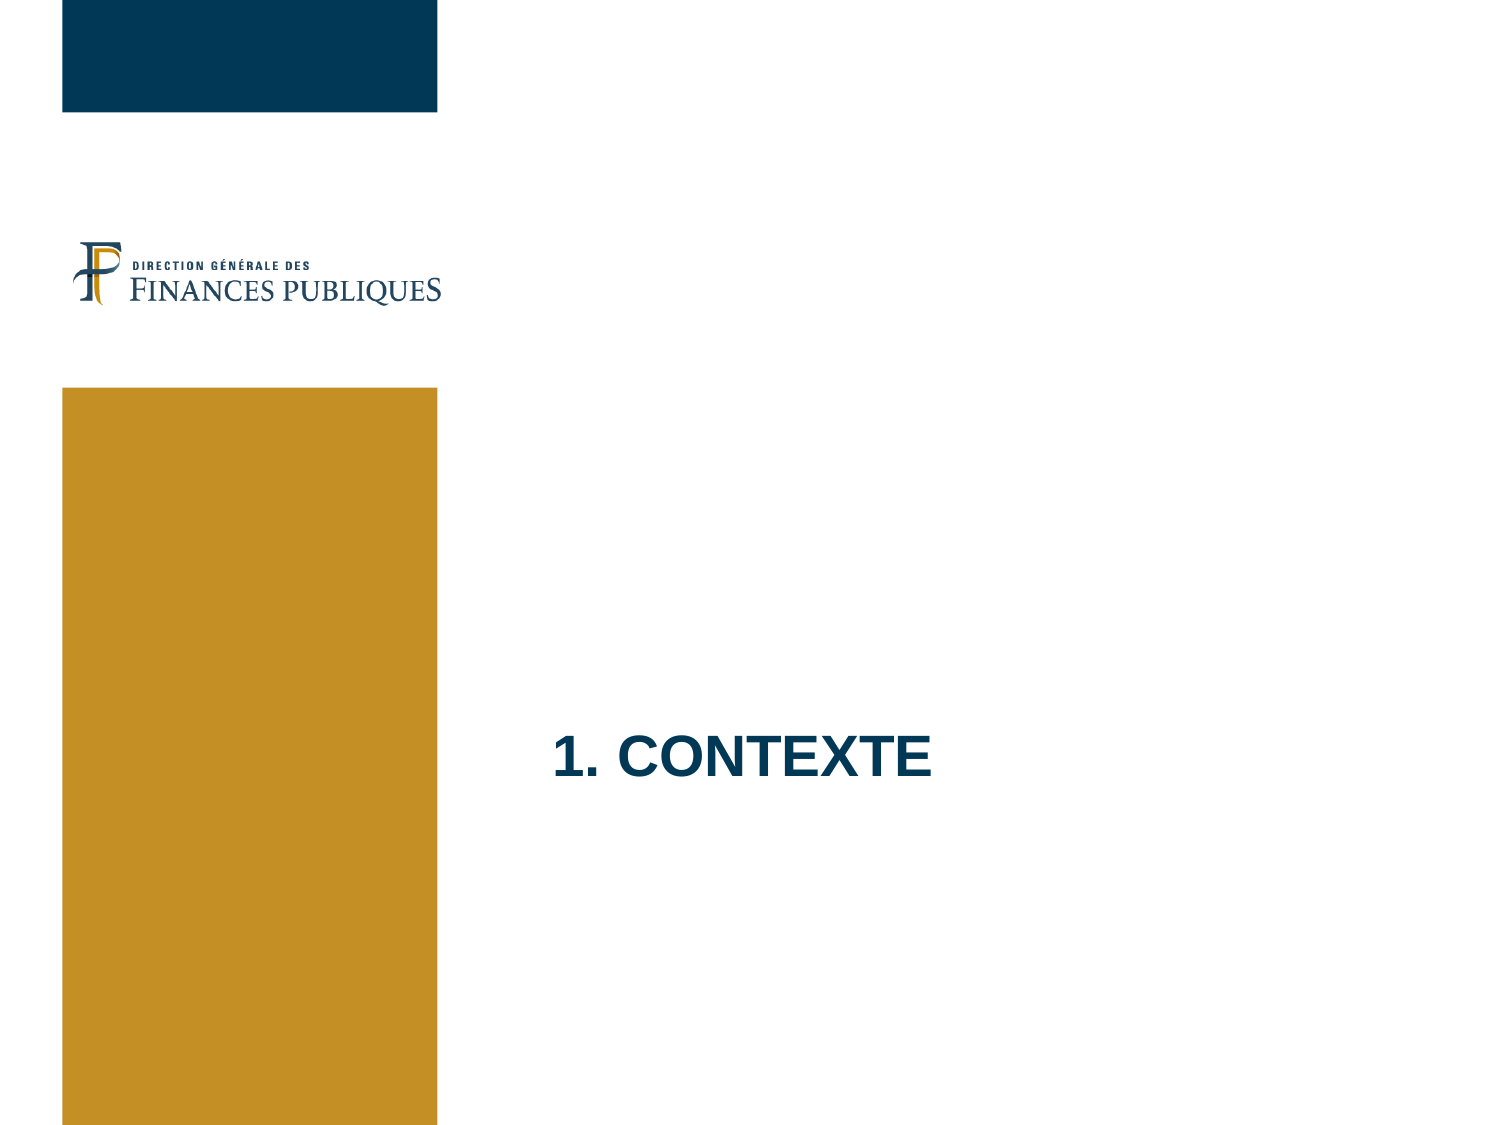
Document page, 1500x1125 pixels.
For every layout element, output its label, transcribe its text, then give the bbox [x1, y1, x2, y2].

title 1. CONTEXTE [537, 648, 1440, 865]
picture [50, 219, 463, 328]
